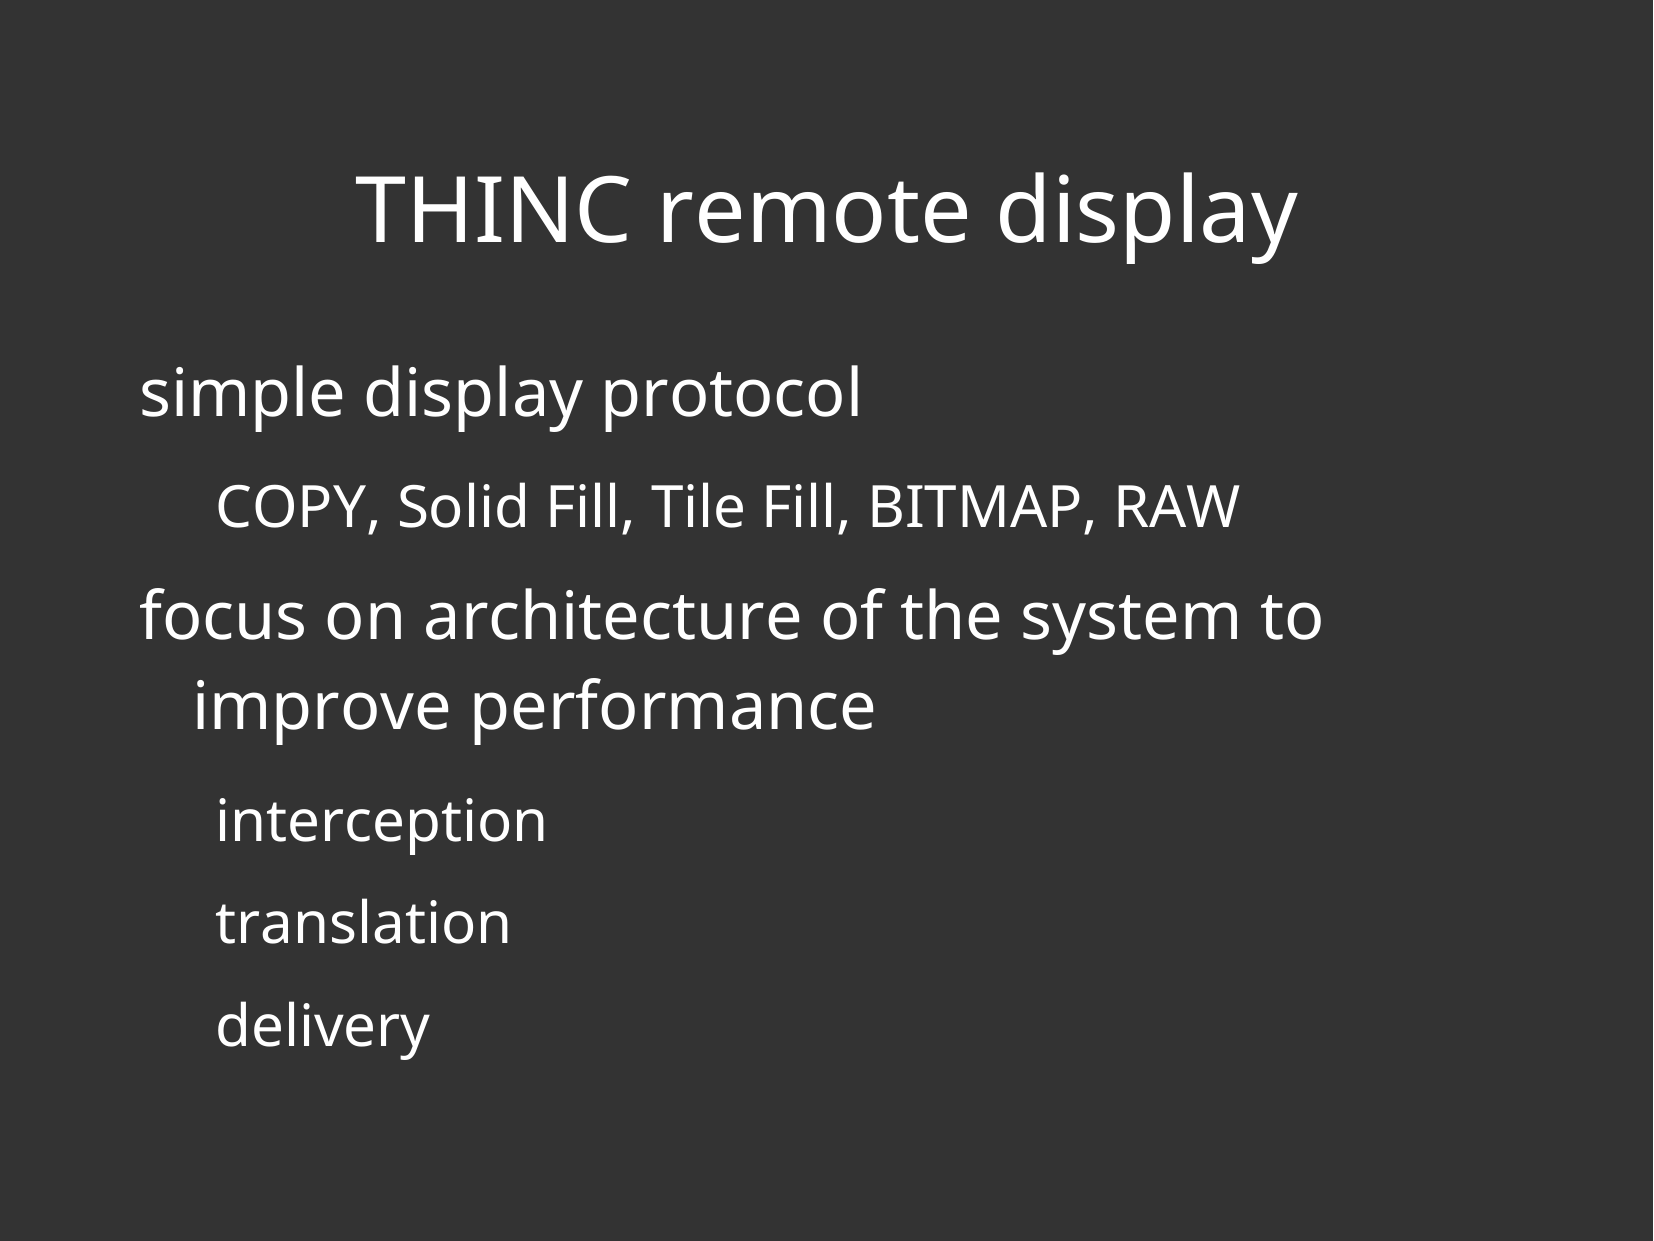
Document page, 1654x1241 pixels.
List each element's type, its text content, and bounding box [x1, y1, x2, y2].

title THINC remote display [121, 102, 1533, 311]
list simple display protocol COPY, Solid Fill, Tile Fill, BITMAP, RAW focus on architecture of the system to improve performance interception translation delivery [121, 344, 1533, 1127]
